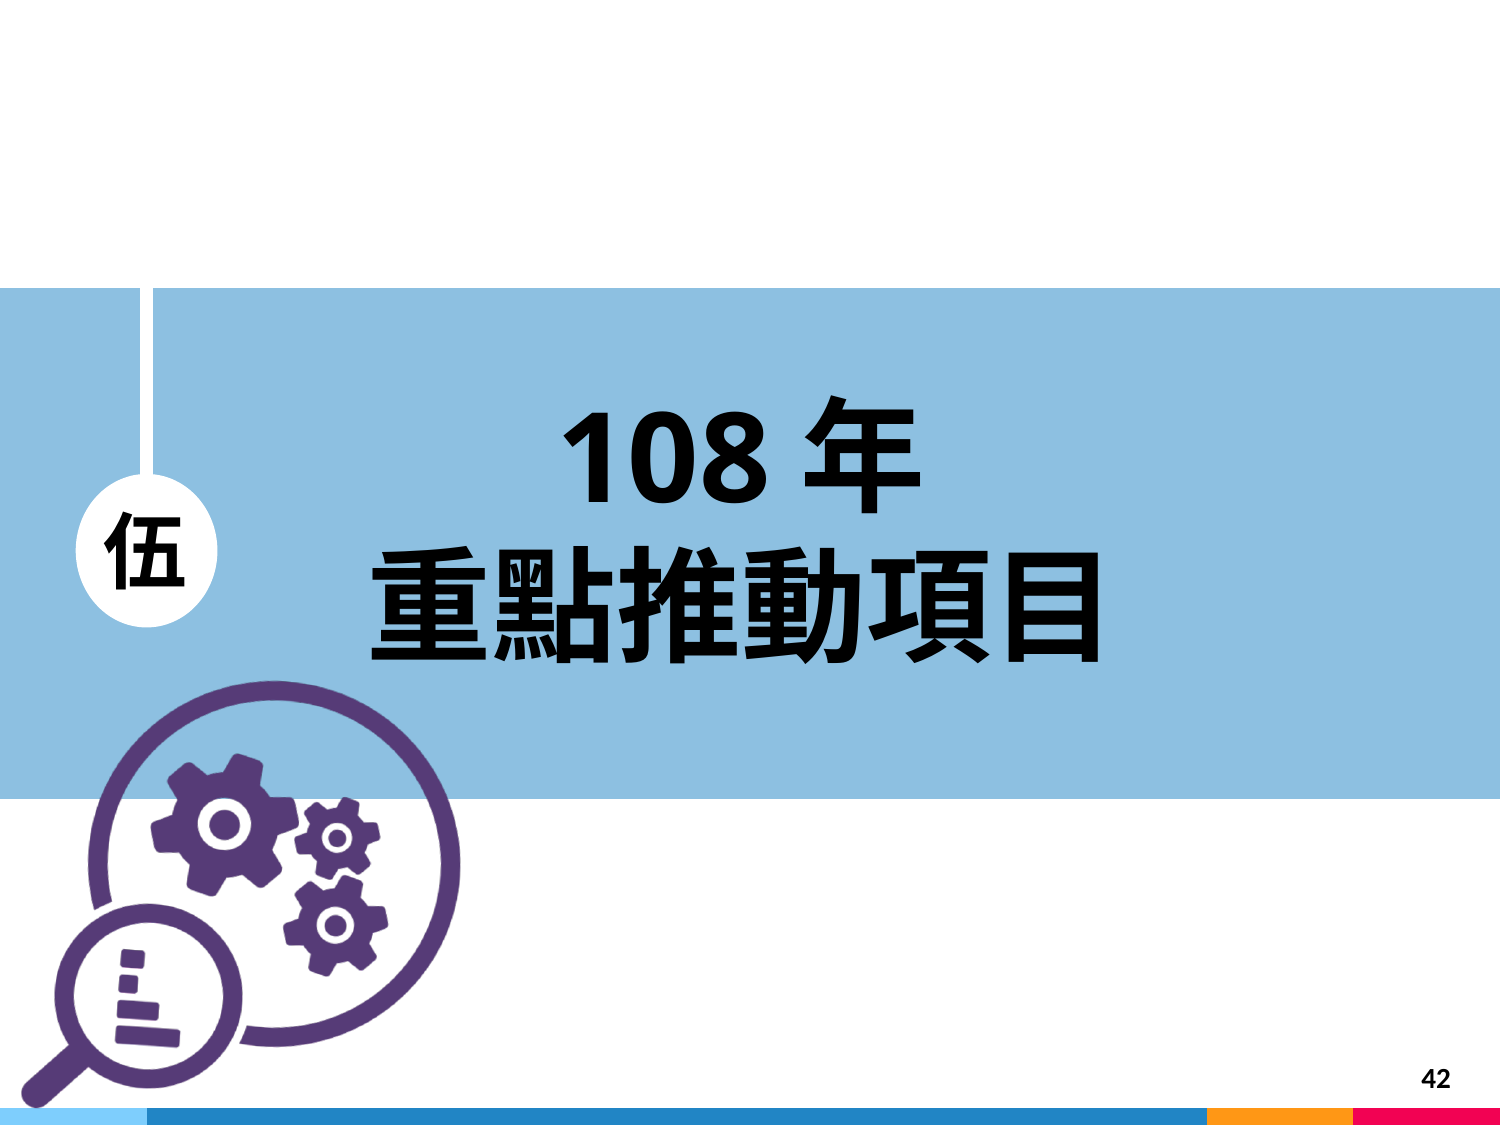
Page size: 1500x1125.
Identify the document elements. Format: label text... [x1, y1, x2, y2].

text_box <編號> [1391, 1043, 1482, 1113]
text_box 伍 [89, 492, 202, 607]
title 108年 重點推動項目 [0, 290, 1483, 764]
picture [3, 597, 516, 1125]
